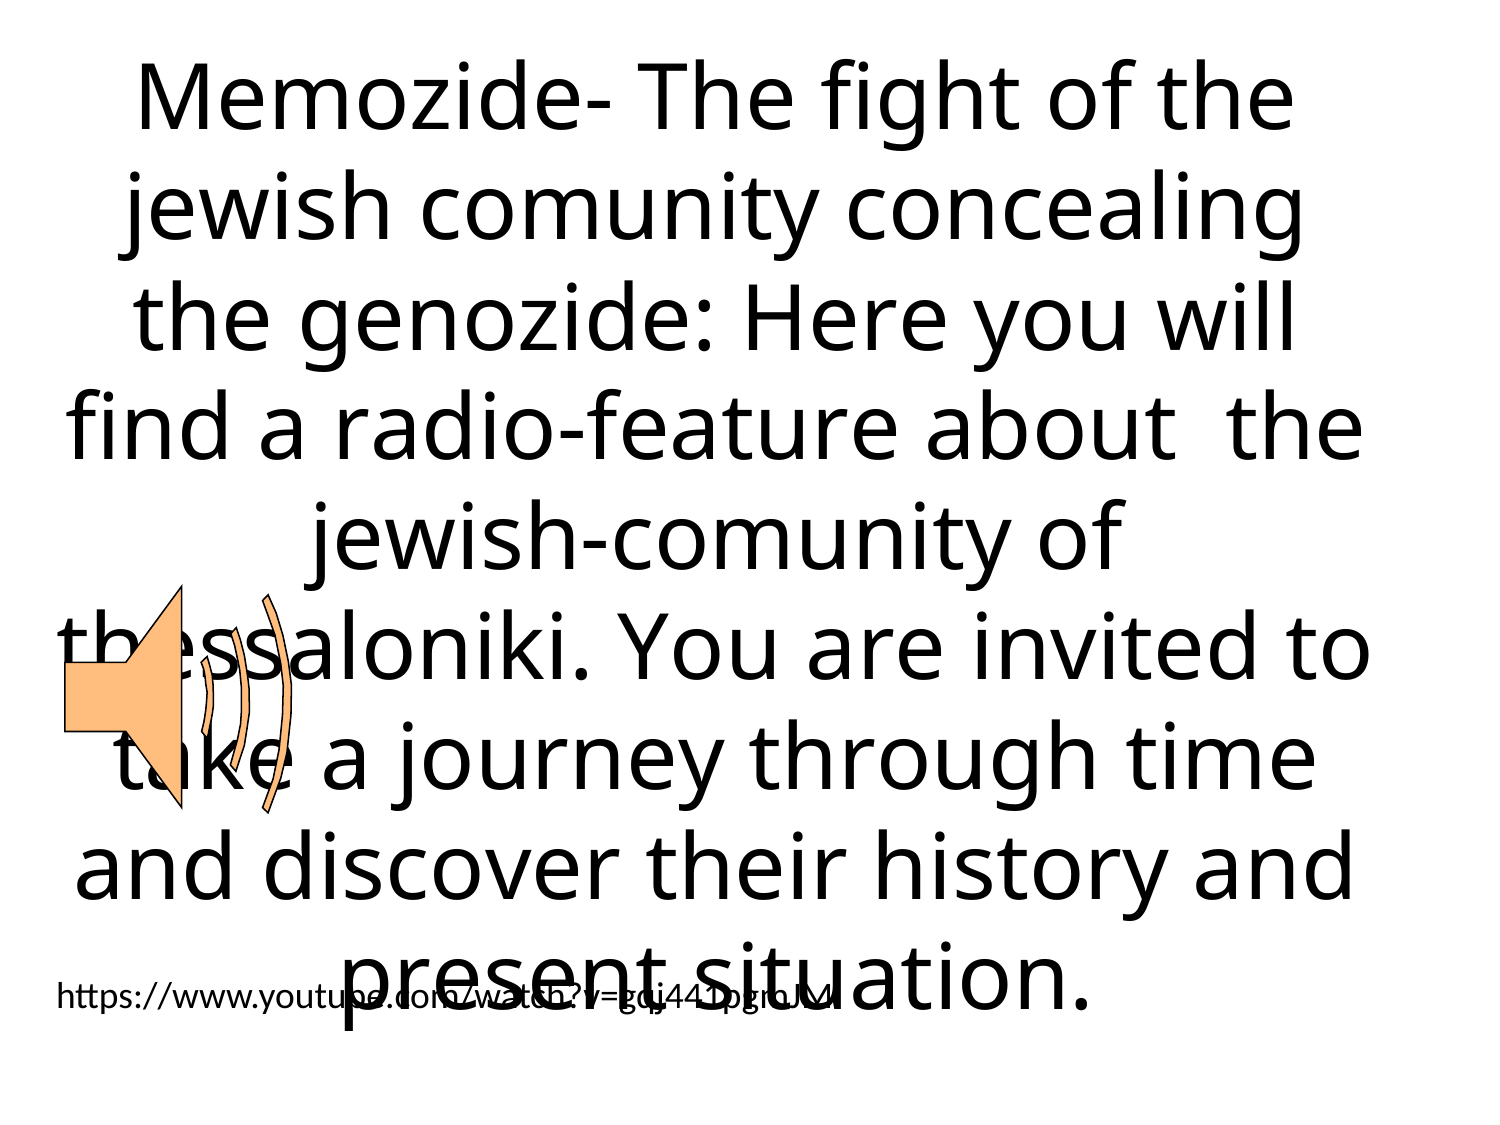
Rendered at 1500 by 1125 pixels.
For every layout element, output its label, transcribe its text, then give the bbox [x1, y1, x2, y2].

text_box [201, 656, 214, 739]
text_box [262, 594, 292, 813]
text_box [230, 627, 250, 772]
title Memozide- The fight of the jewish comunity concealing the genozide: Here you will find a radio-feature about the jewish-comunity of thessaloniki. You are invited to take a journey through time and discover their history and present situation. [41, 30, 1392, 539]
text_box https://www.youtube.com/watch?v=gqj441pgmJM [41, 964, 1034, 1024]
text_box [64, 586, 182, 808]
